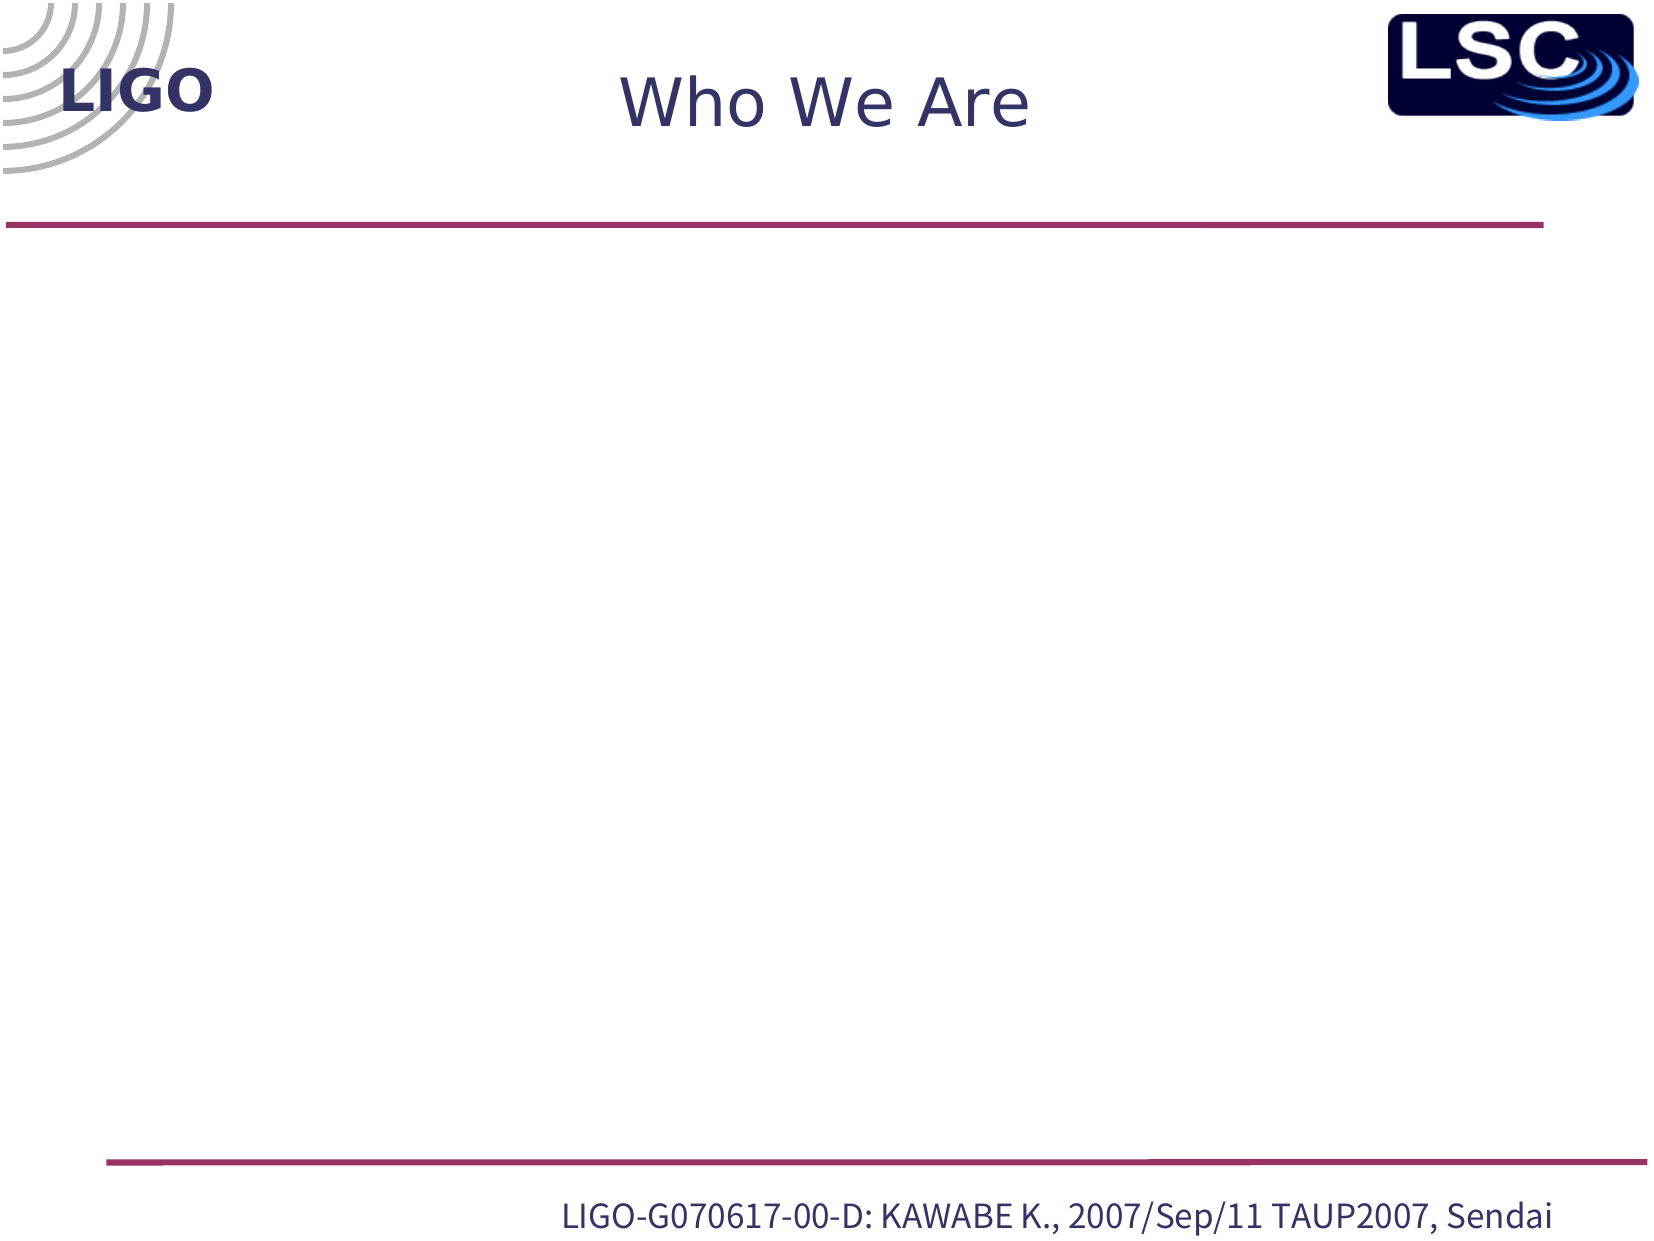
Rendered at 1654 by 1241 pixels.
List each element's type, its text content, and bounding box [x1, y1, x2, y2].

title Who We Are [187, 0, 1463, 208]
picture [1463, 14, 1639, 121]
